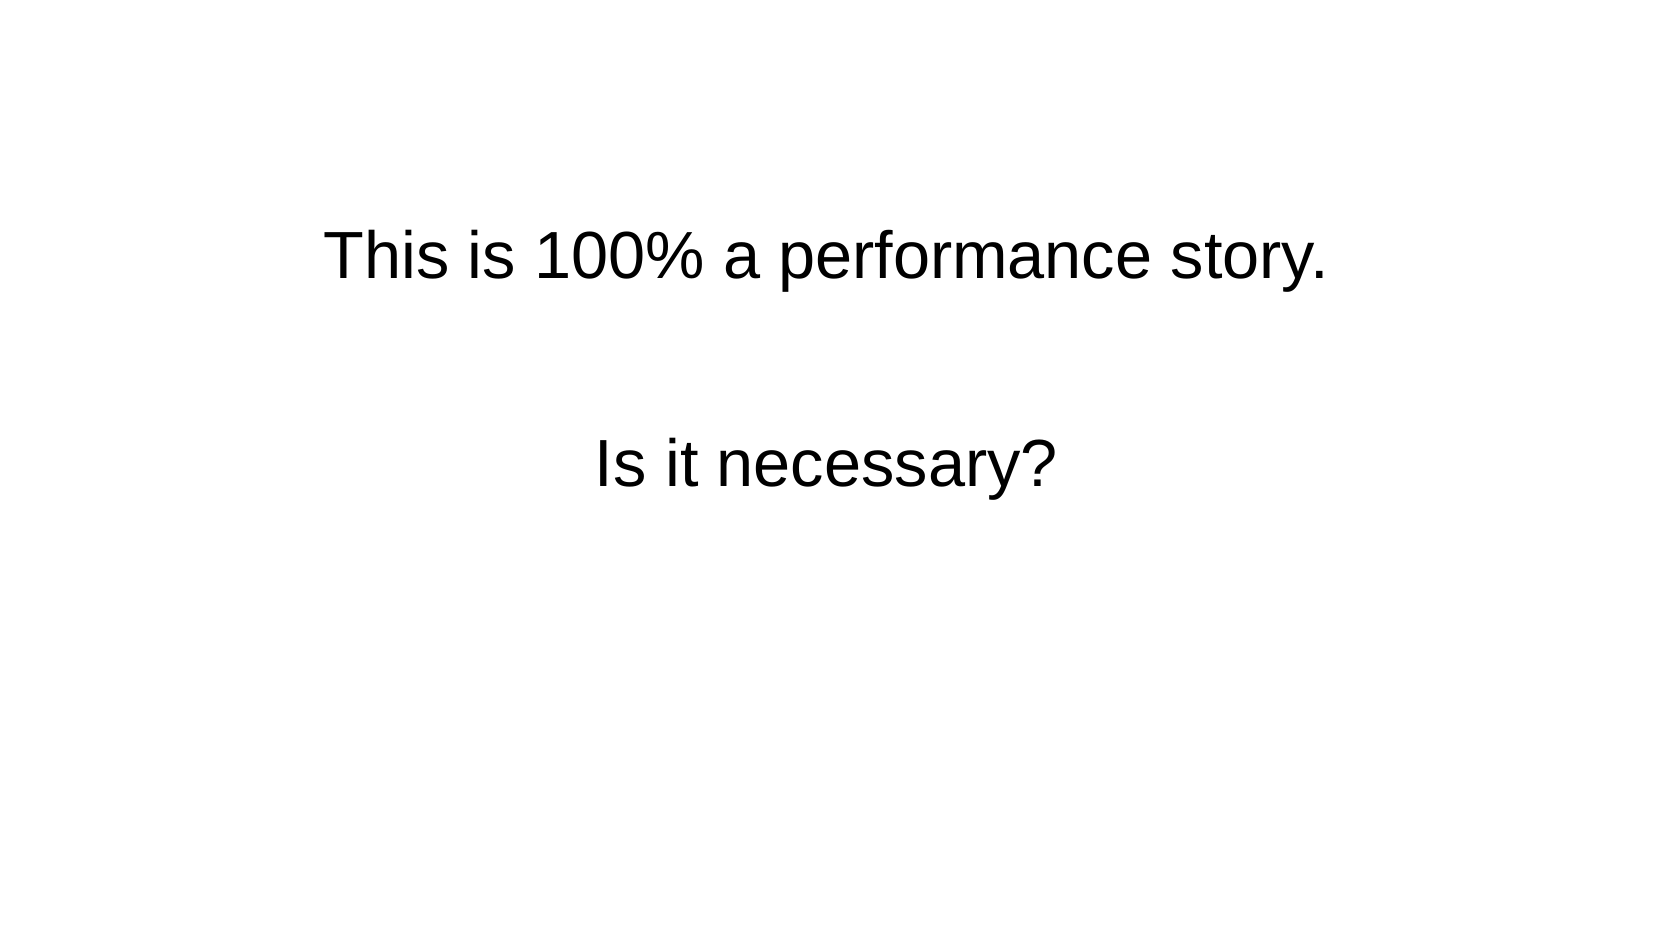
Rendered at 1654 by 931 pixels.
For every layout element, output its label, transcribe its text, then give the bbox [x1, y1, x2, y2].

list This is 100% a performance story. Is it necessary? [82, 217, 1571, 758]
